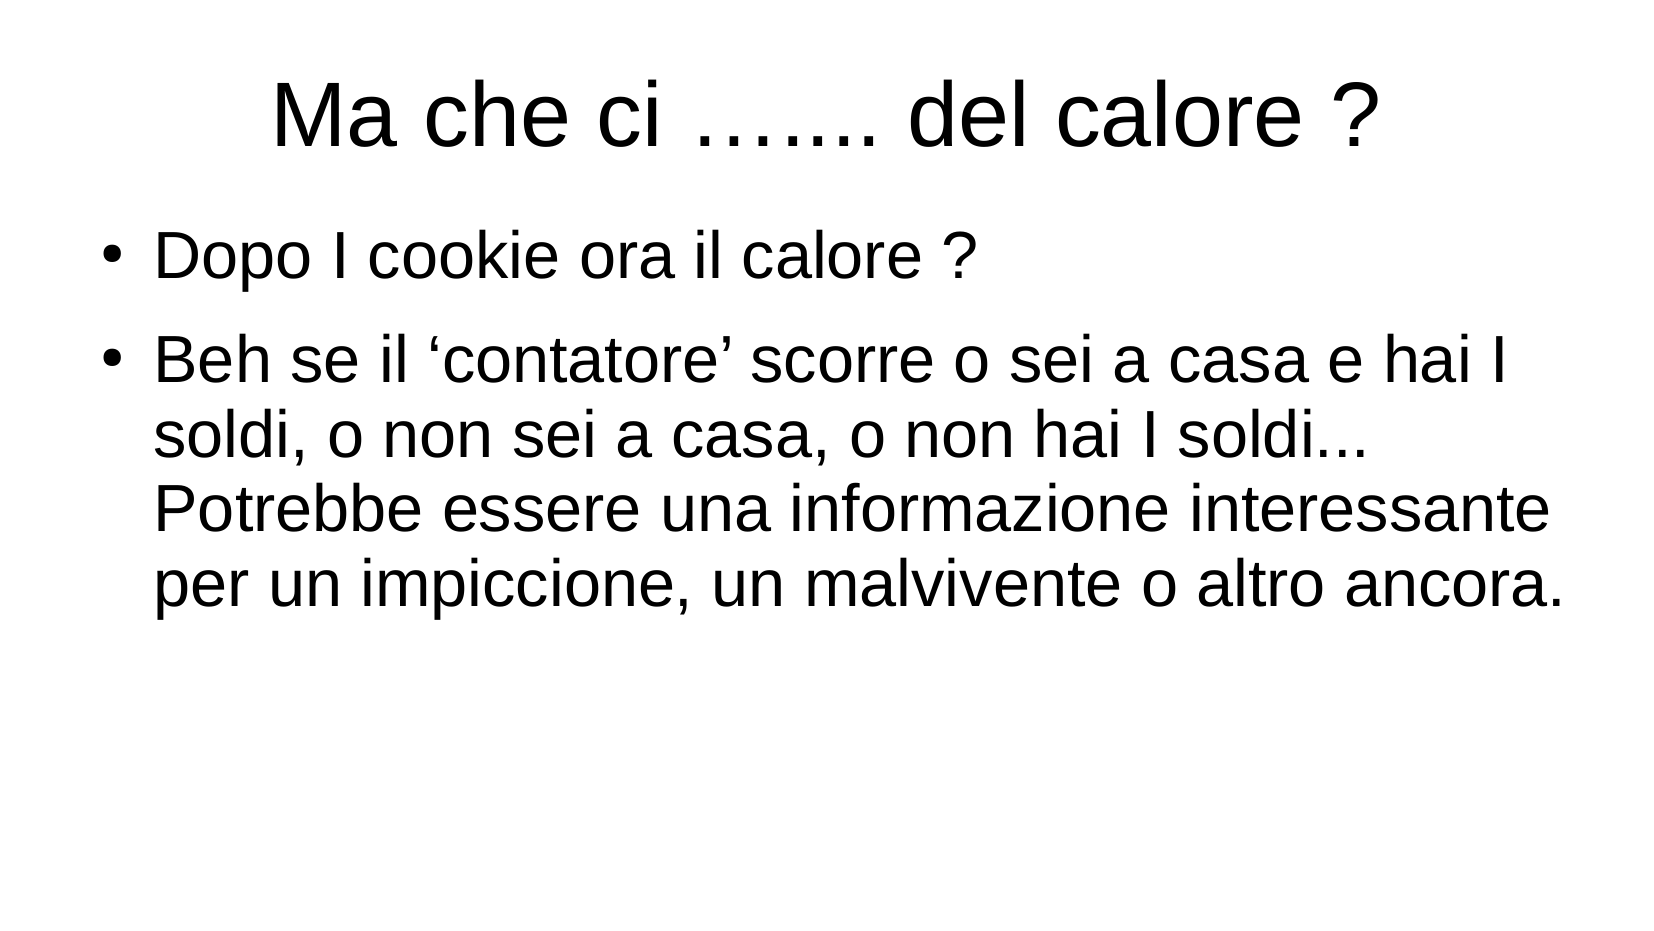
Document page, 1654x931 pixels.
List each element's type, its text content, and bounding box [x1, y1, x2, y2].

title Ma che ci ….... del calore ? [82, 37, 1571, 193]
list Dopo I cookie ora il calore ? Beh se il ‘contatore’ scorre o sei a casa e hai I soldi, o non sei a casa, o non hai I soldi... Potrebbe essere una informazione interessante per un impiccione, un malvivente o altro ancora. [82, 217, 1571, 758]
